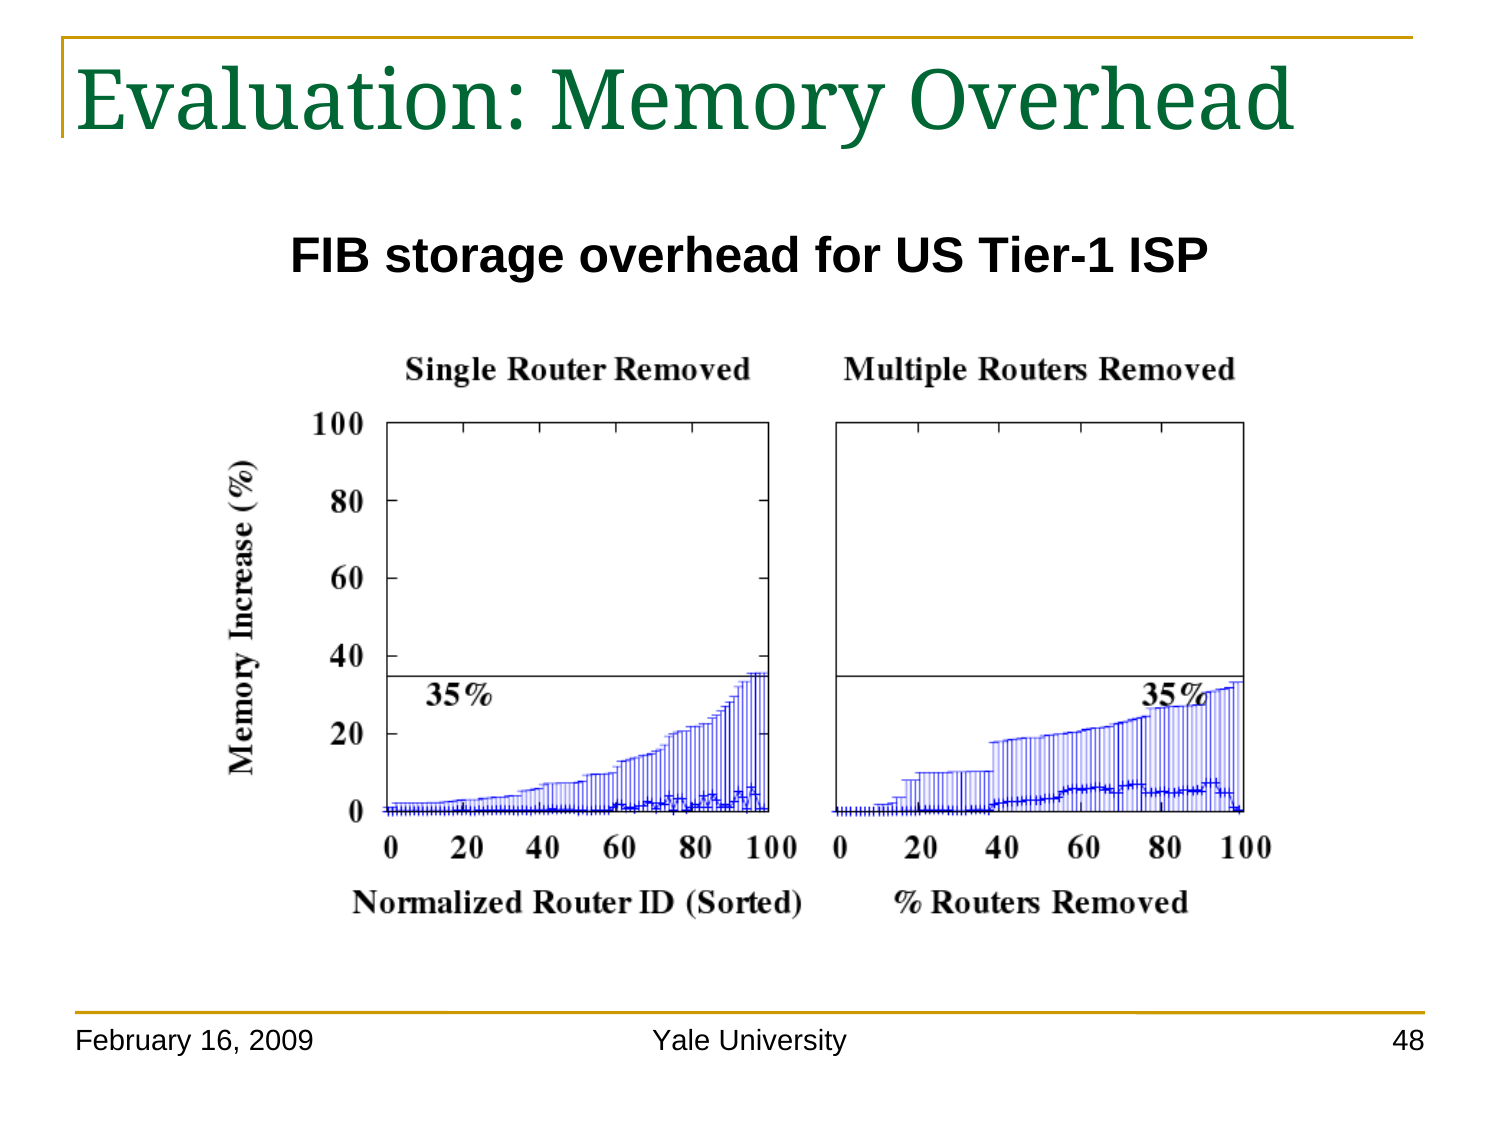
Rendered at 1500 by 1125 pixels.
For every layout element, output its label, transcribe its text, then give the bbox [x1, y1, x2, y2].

title Evaluation: Memory Overhead [75, 45, 1425, 151]
picture [218, 340, 1282, 925]
text_box FIB storage overhead for US Tier-1 ISP [275, 214, 1225, 290]
